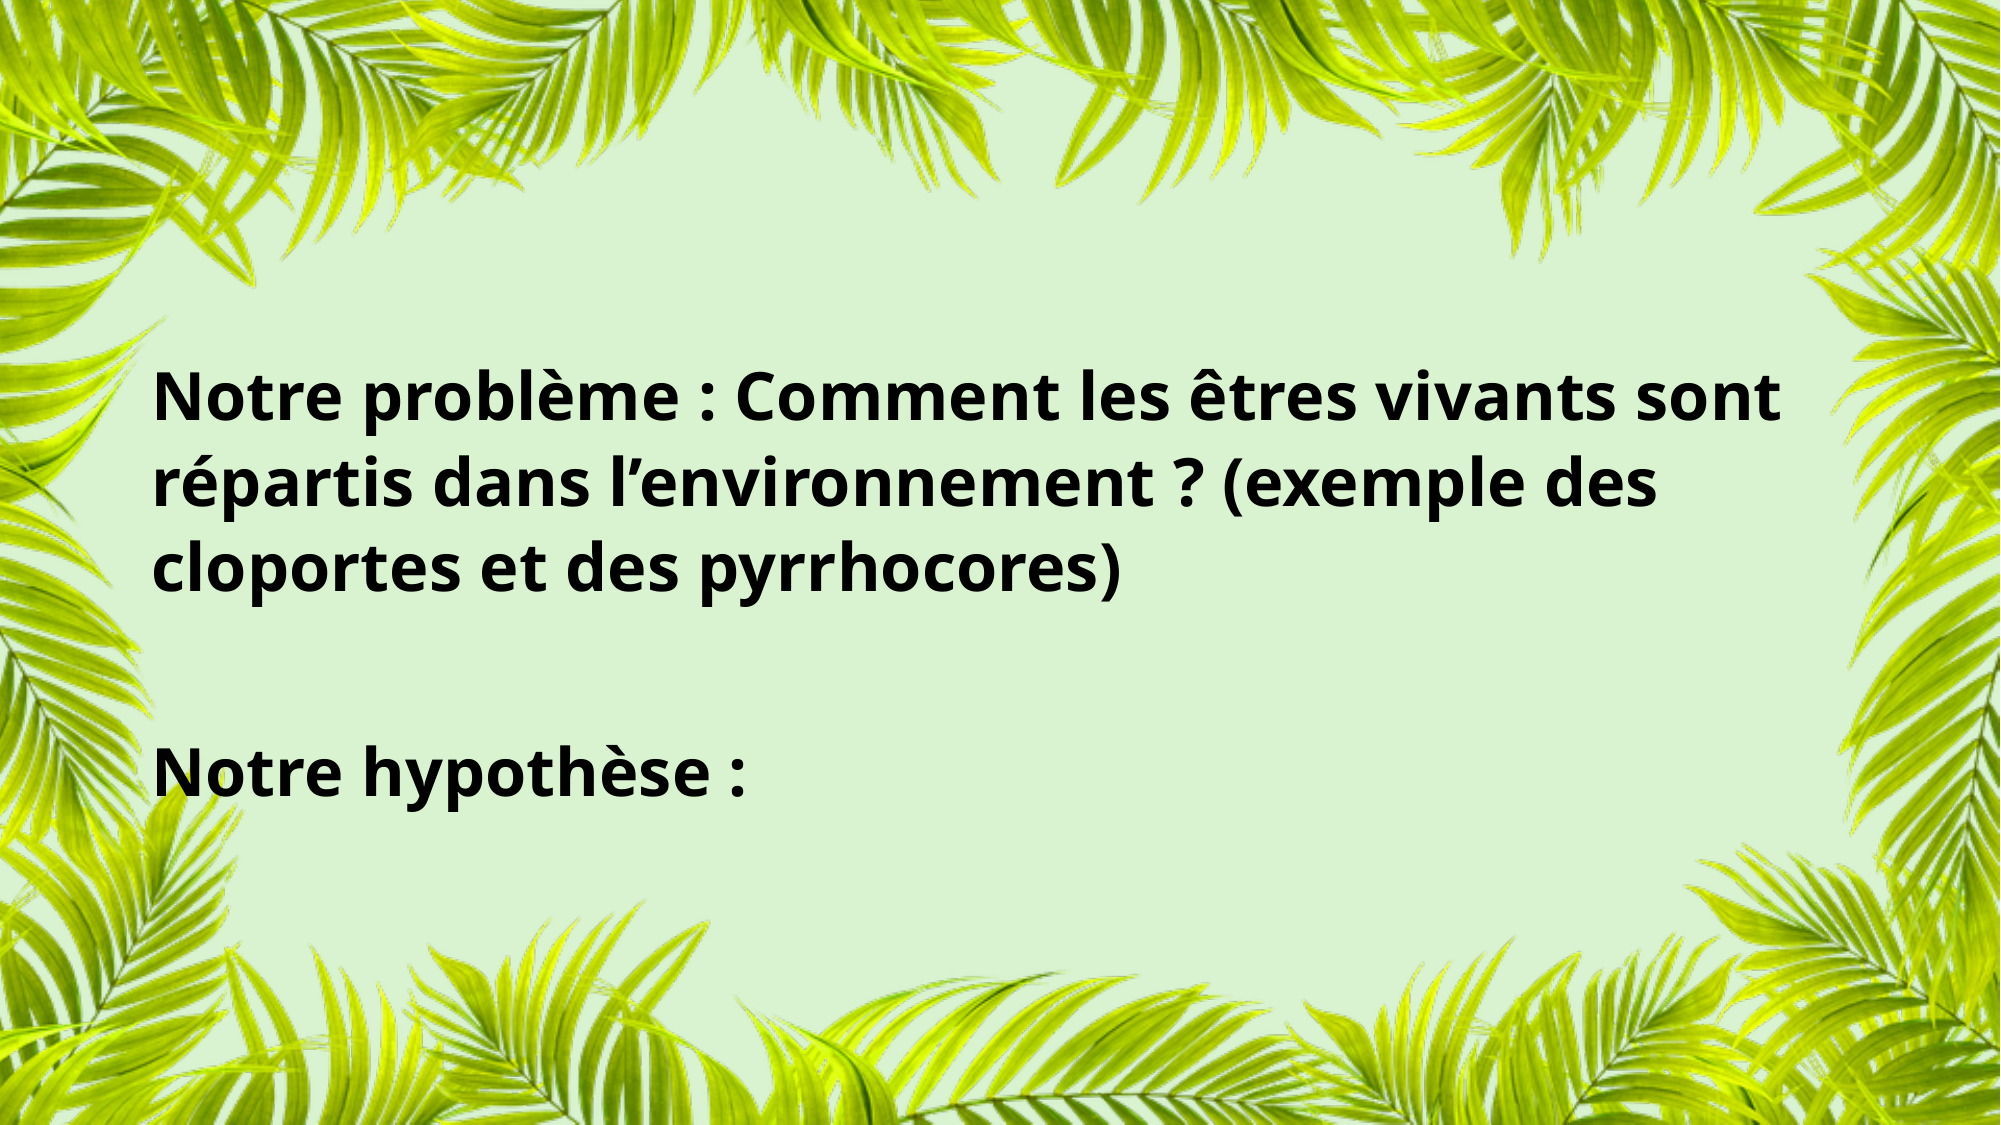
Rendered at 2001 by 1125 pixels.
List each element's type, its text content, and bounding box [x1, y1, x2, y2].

text_box Notre problème : Comment les êtres vivants sont répartis dans l’environnement ? (exemple des cloportes et des pyrrhocores) Notre hypothèse : [136, 341, 1864, 817]
picture [0, 0, 2000, 1125]
